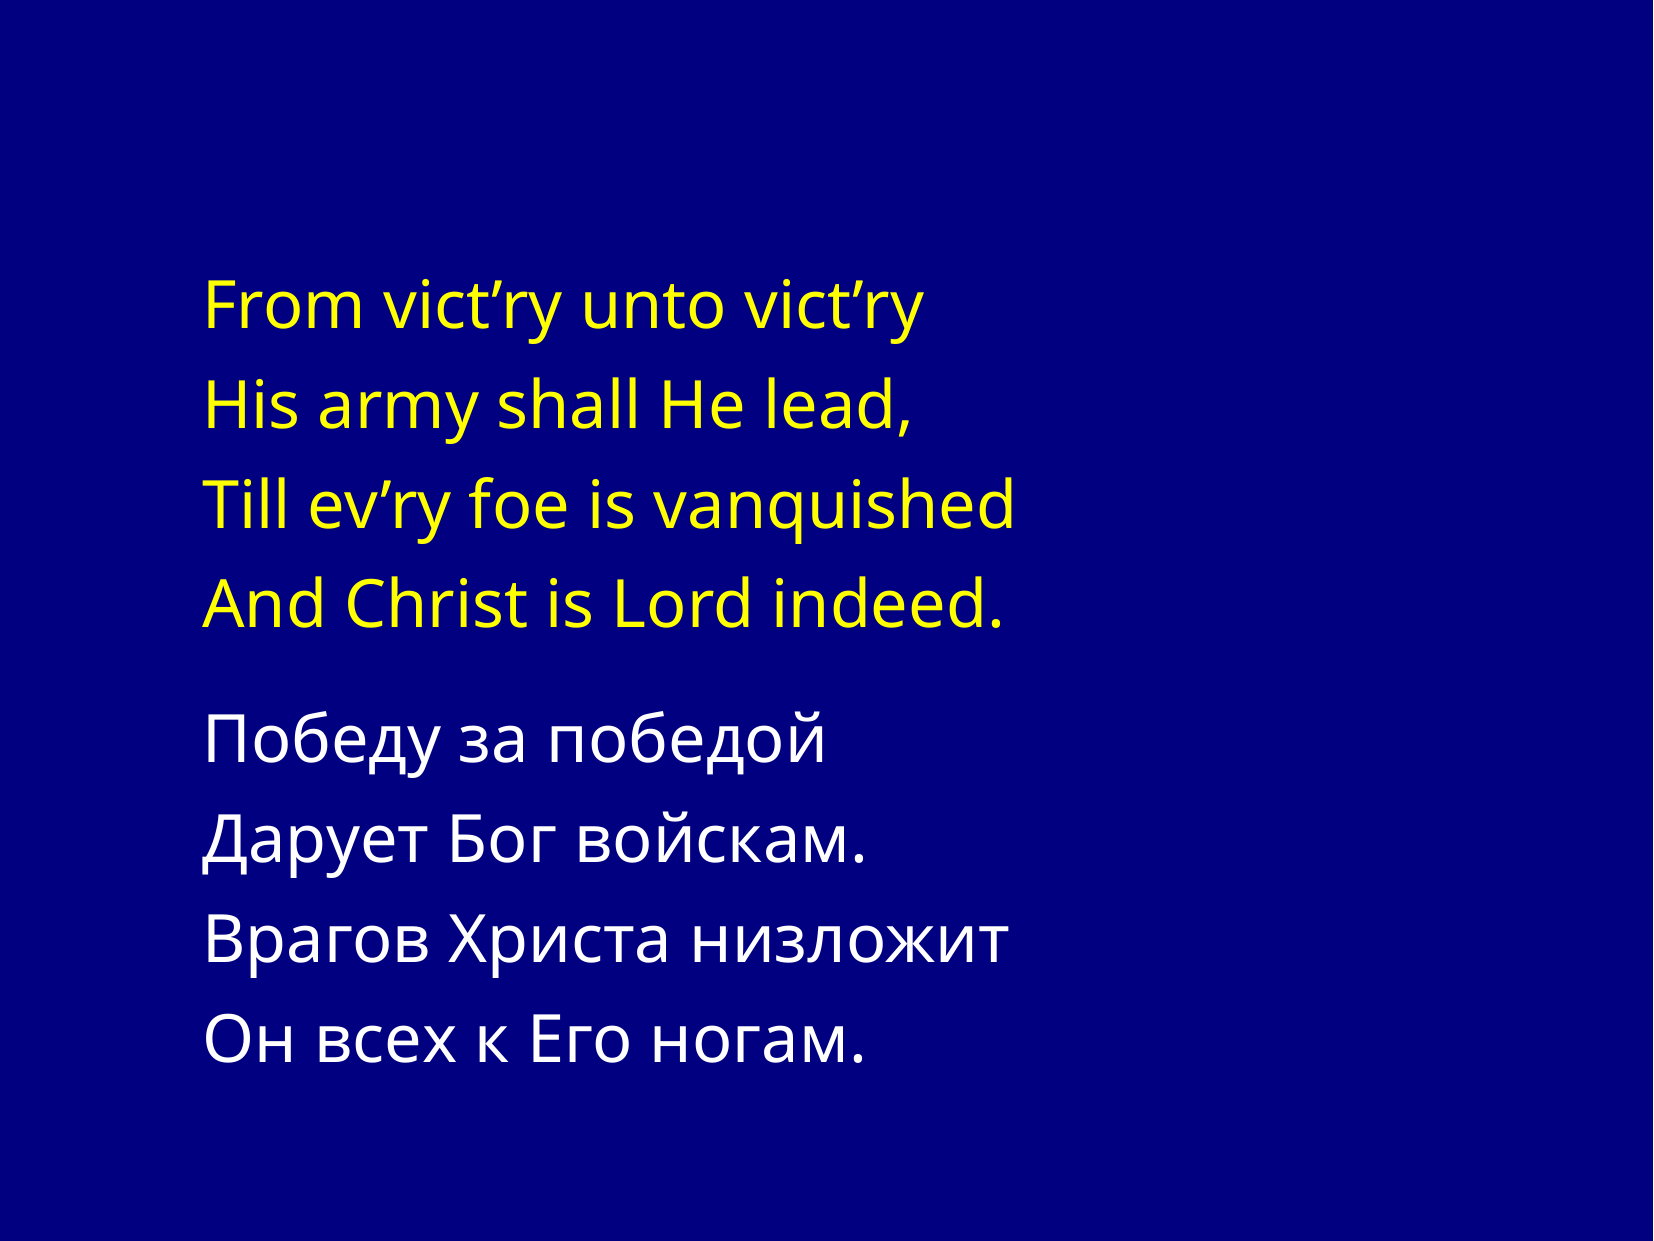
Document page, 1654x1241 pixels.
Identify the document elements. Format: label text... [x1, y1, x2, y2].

text_box Победу за победой Дарует Бог войскам. Врагов Христа низложит Он всех к Его ногам. [75, 675, 1576, 1163]
text_box From vict’ry unto vict’ry His army shall He lead, Till ev’ry foe is vanquished And Christ is Lord indeed. [75, 150, 1576, 638]
